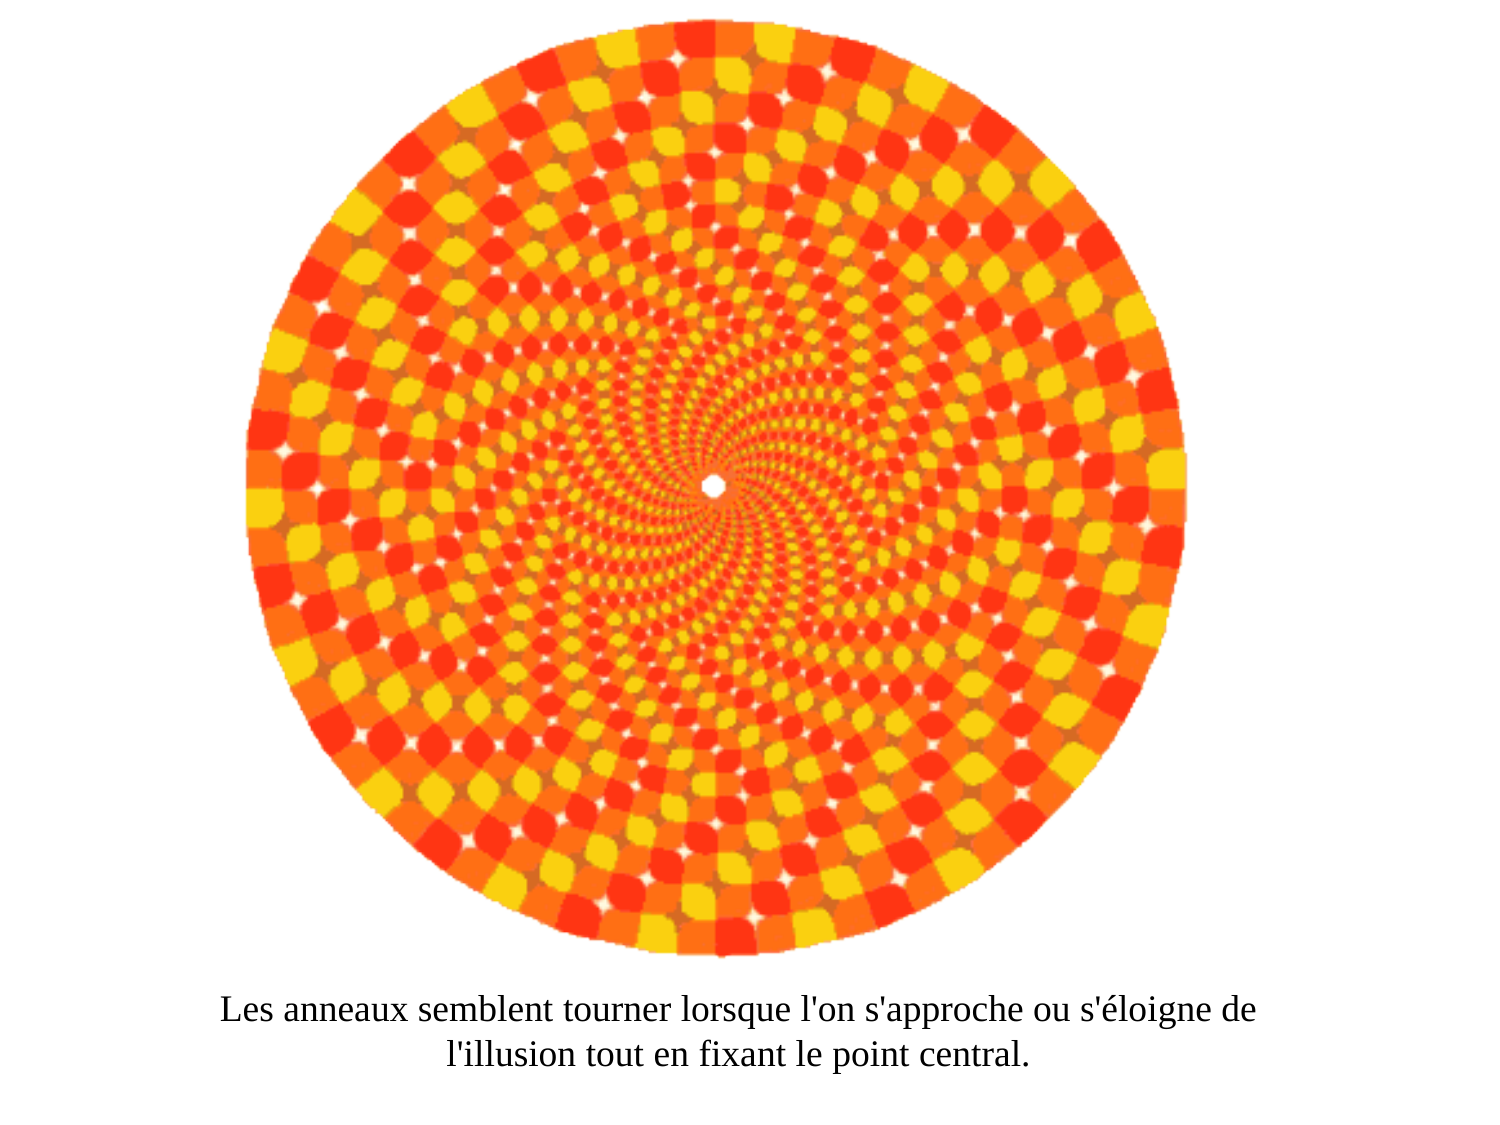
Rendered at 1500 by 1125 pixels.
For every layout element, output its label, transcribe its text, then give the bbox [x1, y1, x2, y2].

text_box Les anneaux semblent tourner lorsque l'on s'approche ou s'éloigne de l'illusion tout en fixant le point central. [147, 975, 1331, 1082]
picture [218, 0, 1209, 975]
